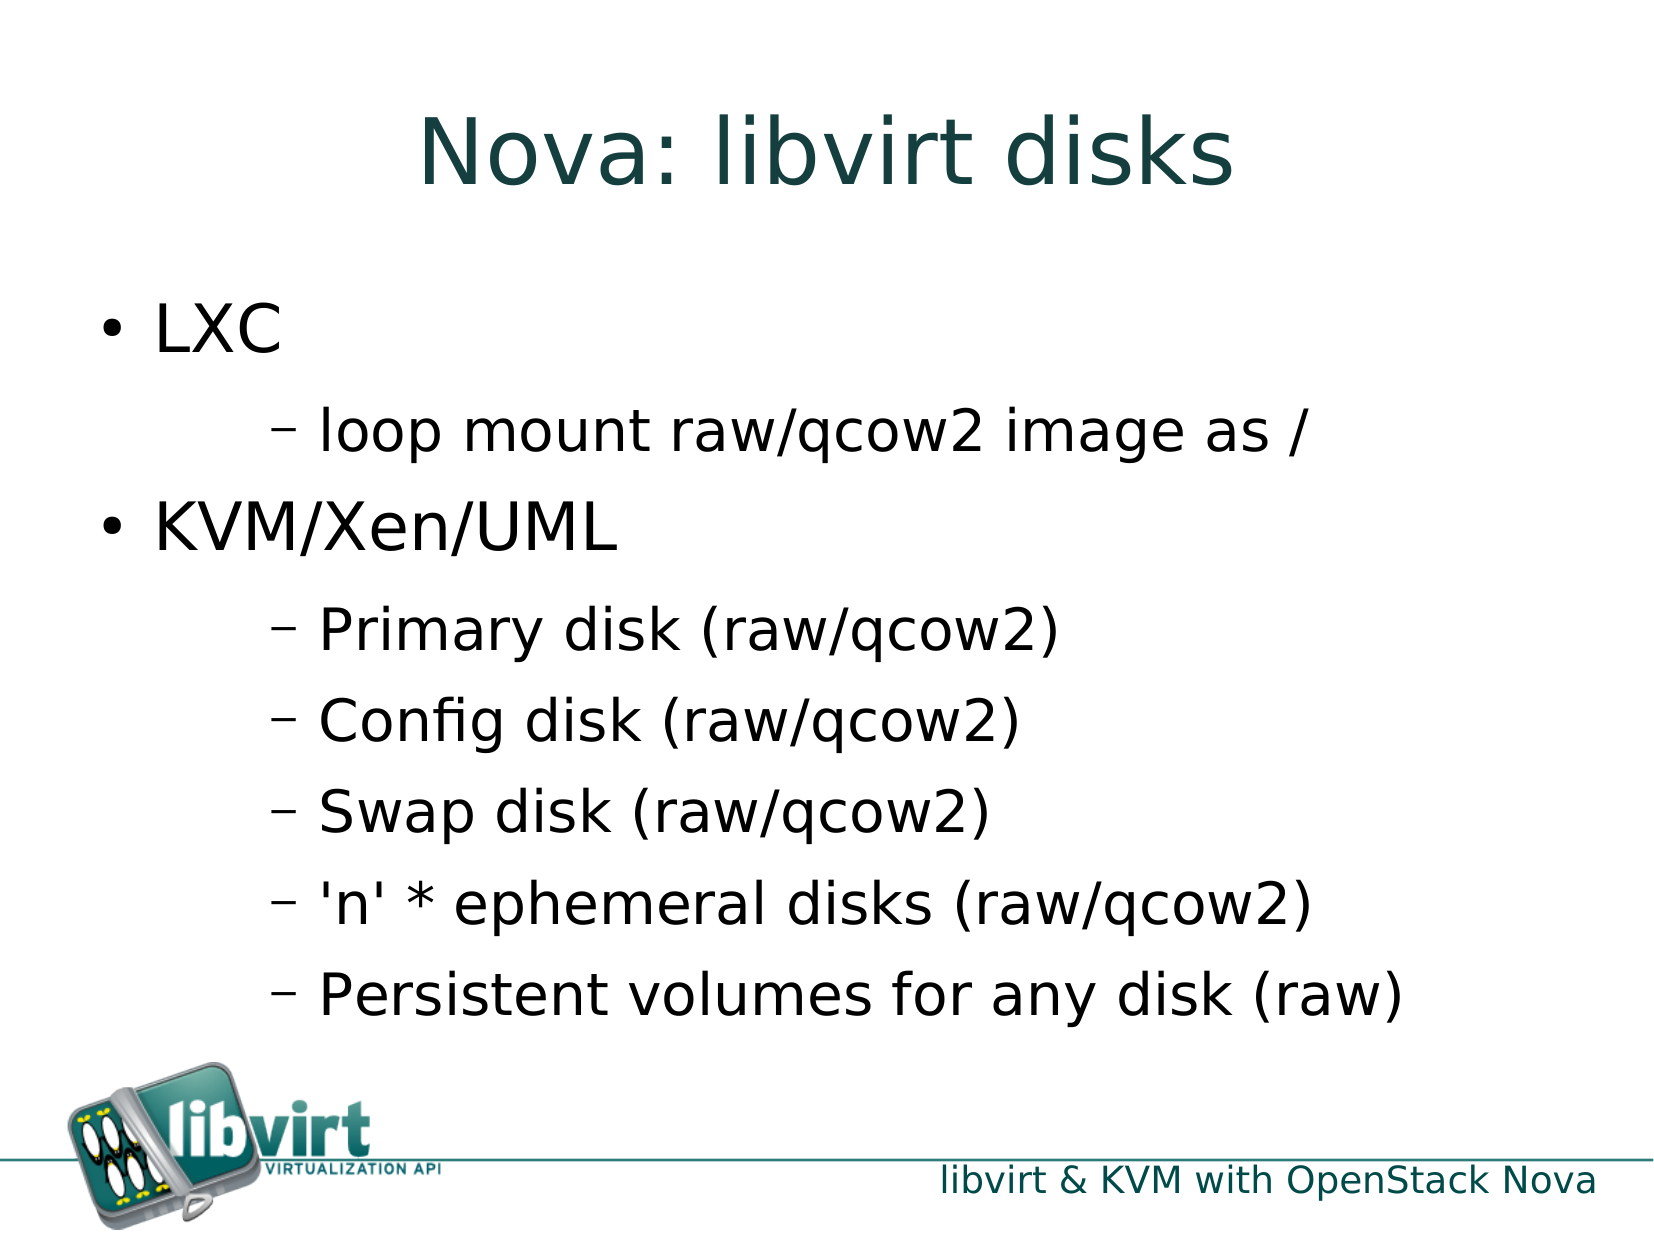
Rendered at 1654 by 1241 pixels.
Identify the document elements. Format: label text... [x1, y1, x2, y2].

picture [0, 1062, 1654, 1230]
list LXC loop mount raw/qcow2 image as / KVM/Xen/UML Primary disk (raw/qcow2) Config disk (raw/qcow2) Swap disk (raw/qcow2) 'n' * ephemeral disks (raw/qcow2) Persistent volumes for any disk (raw) [82, 290, 1571, 1062]
text_box libvirt & KVM with OpenStack Nova [924, 1151, 1614, 1211]
title Nova: libvirt disks [82, 49, 1571, 257]
